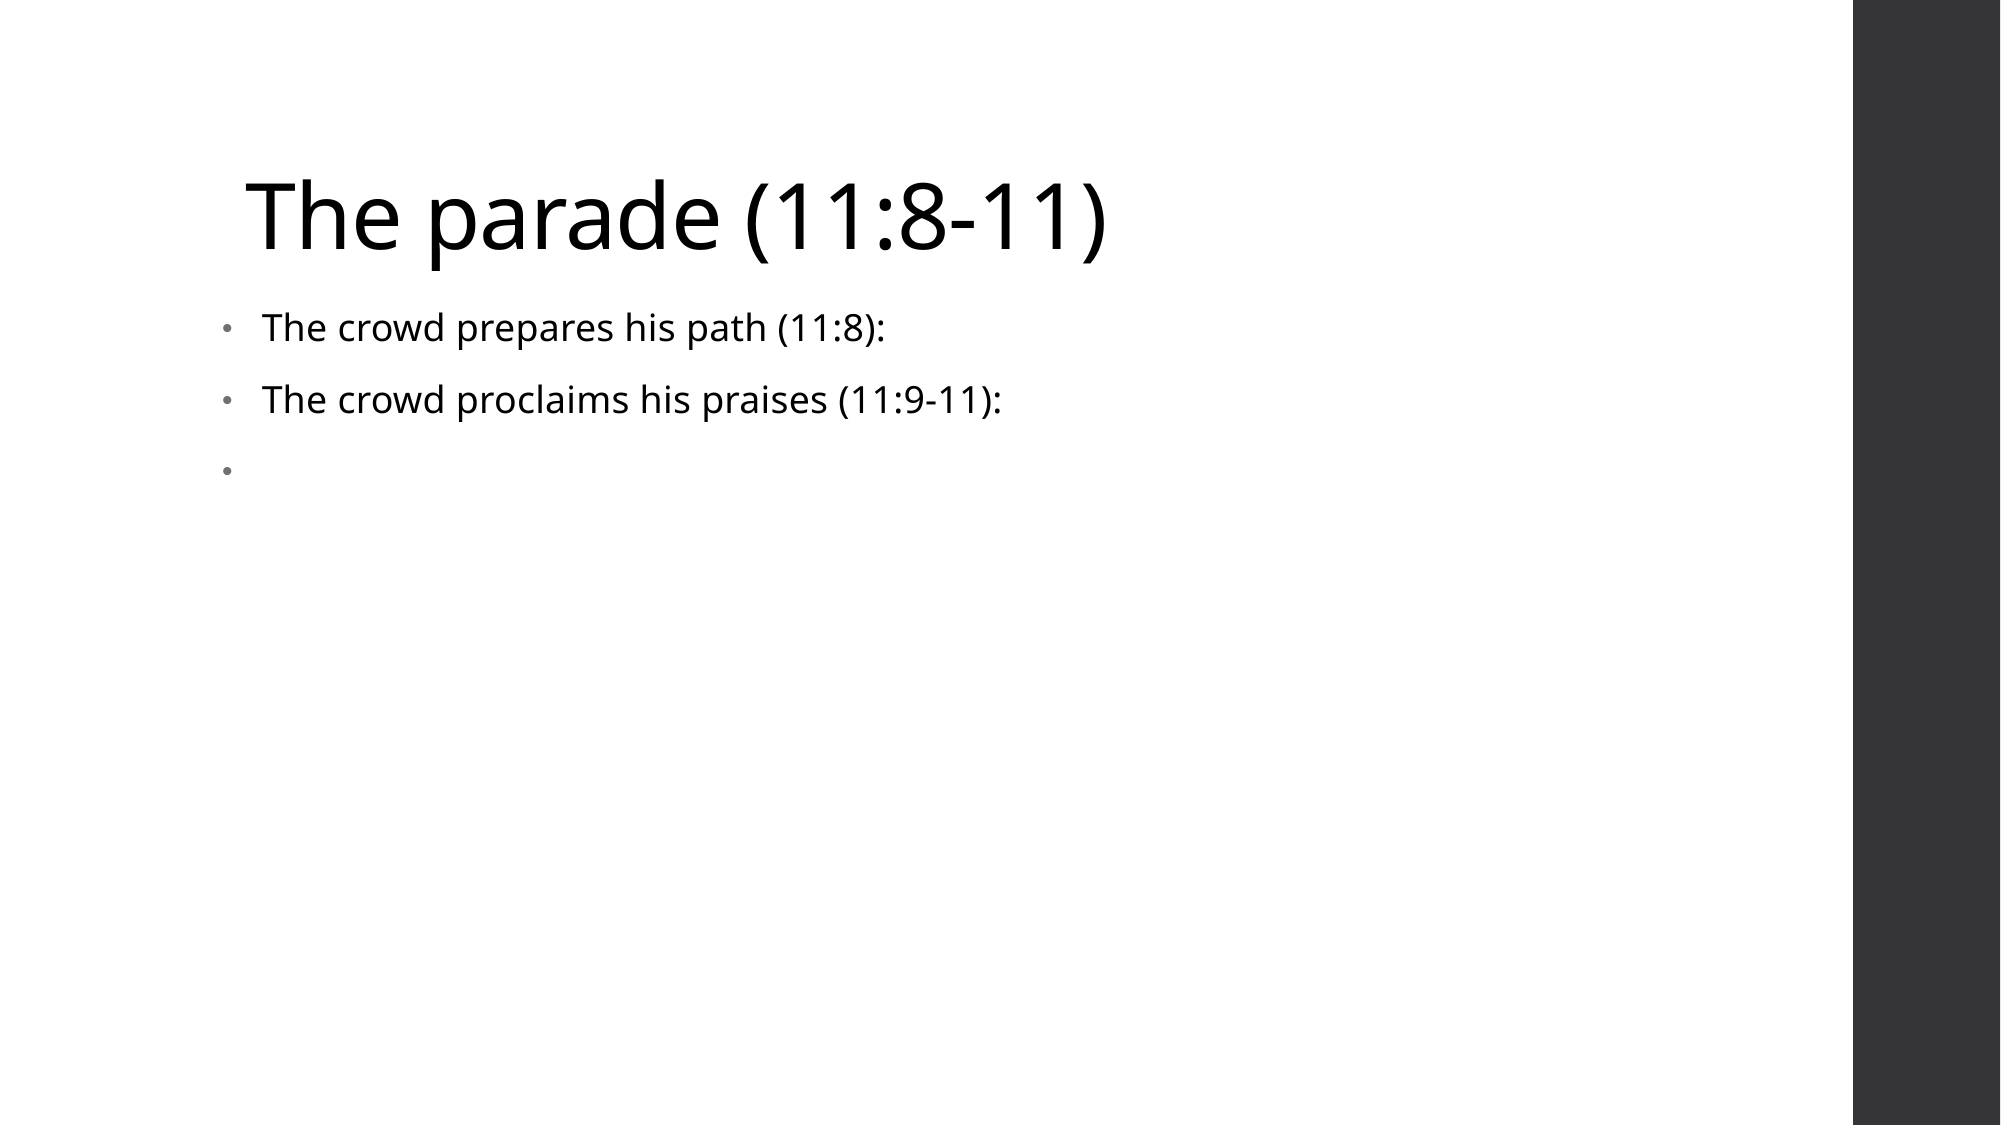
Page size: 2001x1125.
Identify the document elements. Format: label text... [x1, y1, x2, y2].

title The parade (11:8-11) [206, 60, 1797, 278]
list The crowd prepares his path (11:8): The crowd proclaims his praises (11:9-11): [206, 299, 1617, 1014]
